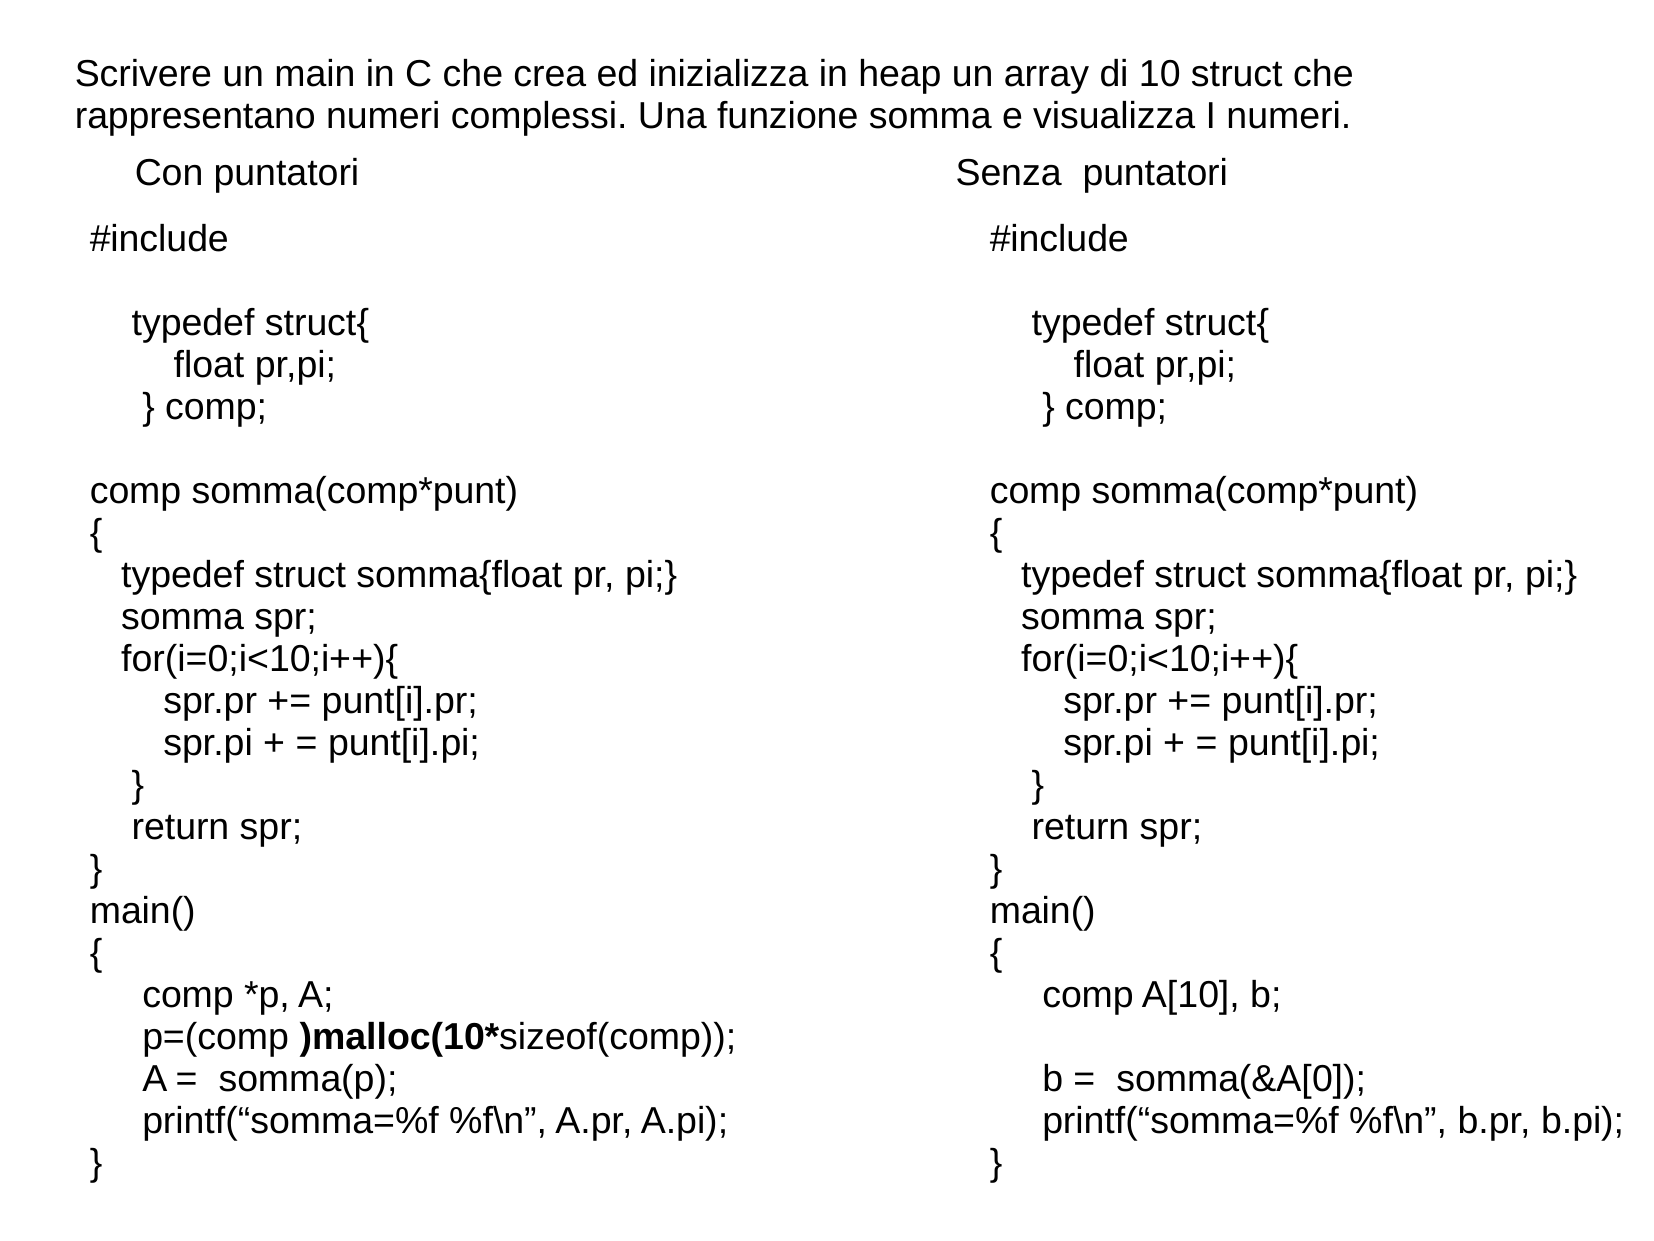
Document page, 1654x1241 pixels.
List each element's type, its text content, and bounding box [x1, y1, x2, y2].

text_box #include typedef struct{ float pr,pi; } comp; comp somma(comp*punt) { typedef struct somma{float pr, pi;} somma spr; for(i=0;i<10;i++){ spr.pr += punt[i].pr; spr.pi + = punt[i].pi; } return spr; } main() { comp *p, A; p=(comp )malloc(10*sizeof(comp)); A = somma(p); printf(“somma=%f %f\n”, A.pr, A.pi); } [75, 210, 975, 1191]
text_box Con puntatori [120, 143, 616, 201]
text_box #include typedef struct{ float pr,pi; } comp; comp somma(comp*punt) { typedef struct somma{float pr, pi;} somma spr; for(i=0;i<10;i++){ spr.pr += punt[i].pr; spr.pi + = punt[i].pi; } return spr; } main() { comp A[10], b; b = somma(&A[0]); printf(“somma=%f %f\n”, b.pr, b.pi); } [975, 210, 1654, 1191]
text_box Scrivere un main in C che crea ed inizializza in heap un array di 10 struct che rappresentano numeri complessi. Una funzione somma e visualizza I numeri. [60, 45, 1591, 144]
text_box Senza puntatori [940, 143, 1436, 201]
